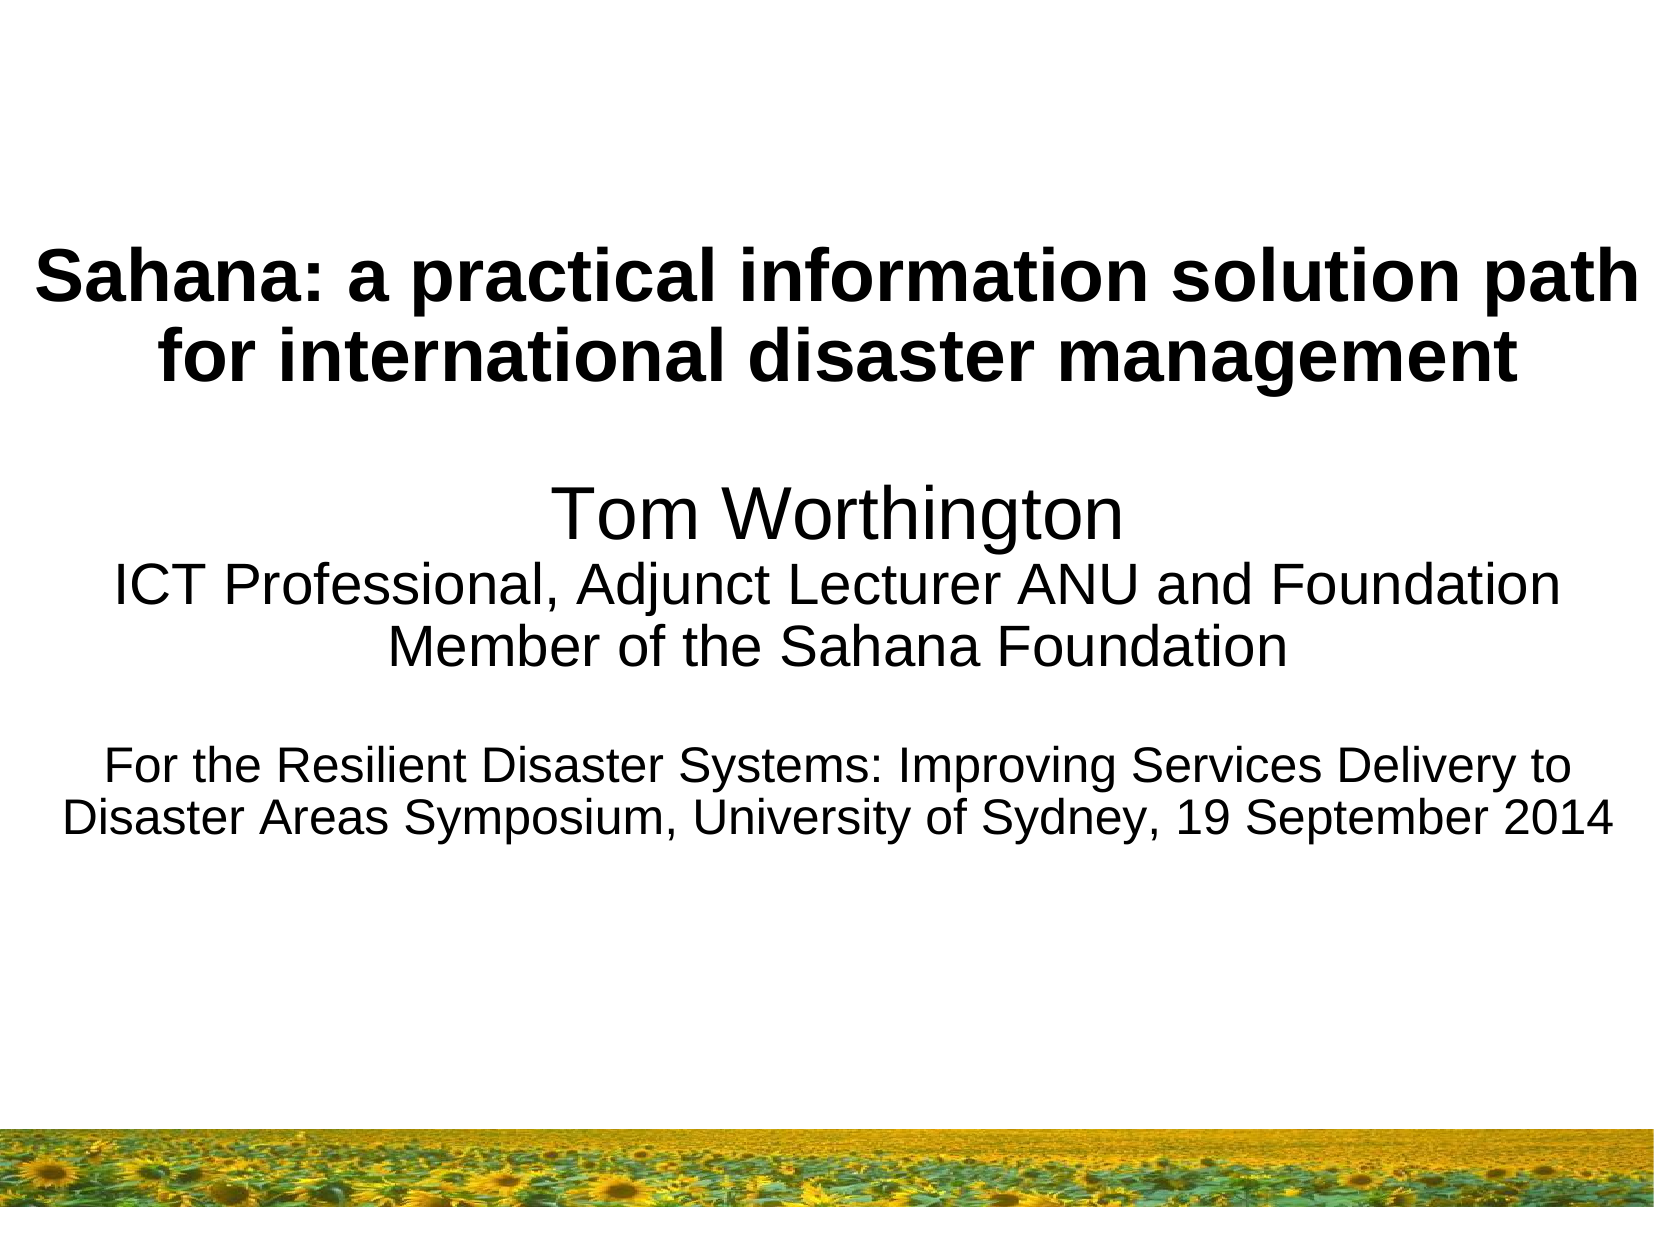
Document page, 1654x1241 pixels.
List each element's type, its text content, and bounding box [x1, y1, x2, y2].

text_box Sahana: a practical information solution path for international disaster management Tom Worthington ICT Professional, Adjunct Lecturer ANU and Foundation Member of the Sahana Foundation For the Resilient Disaster Systems: Improving Services Delivery to Disaster Areas Symposium, University of Sydney, 19 September 2014 [11, 134, 1654, 1116]
picture [0, 1129, 1654, 1207]
